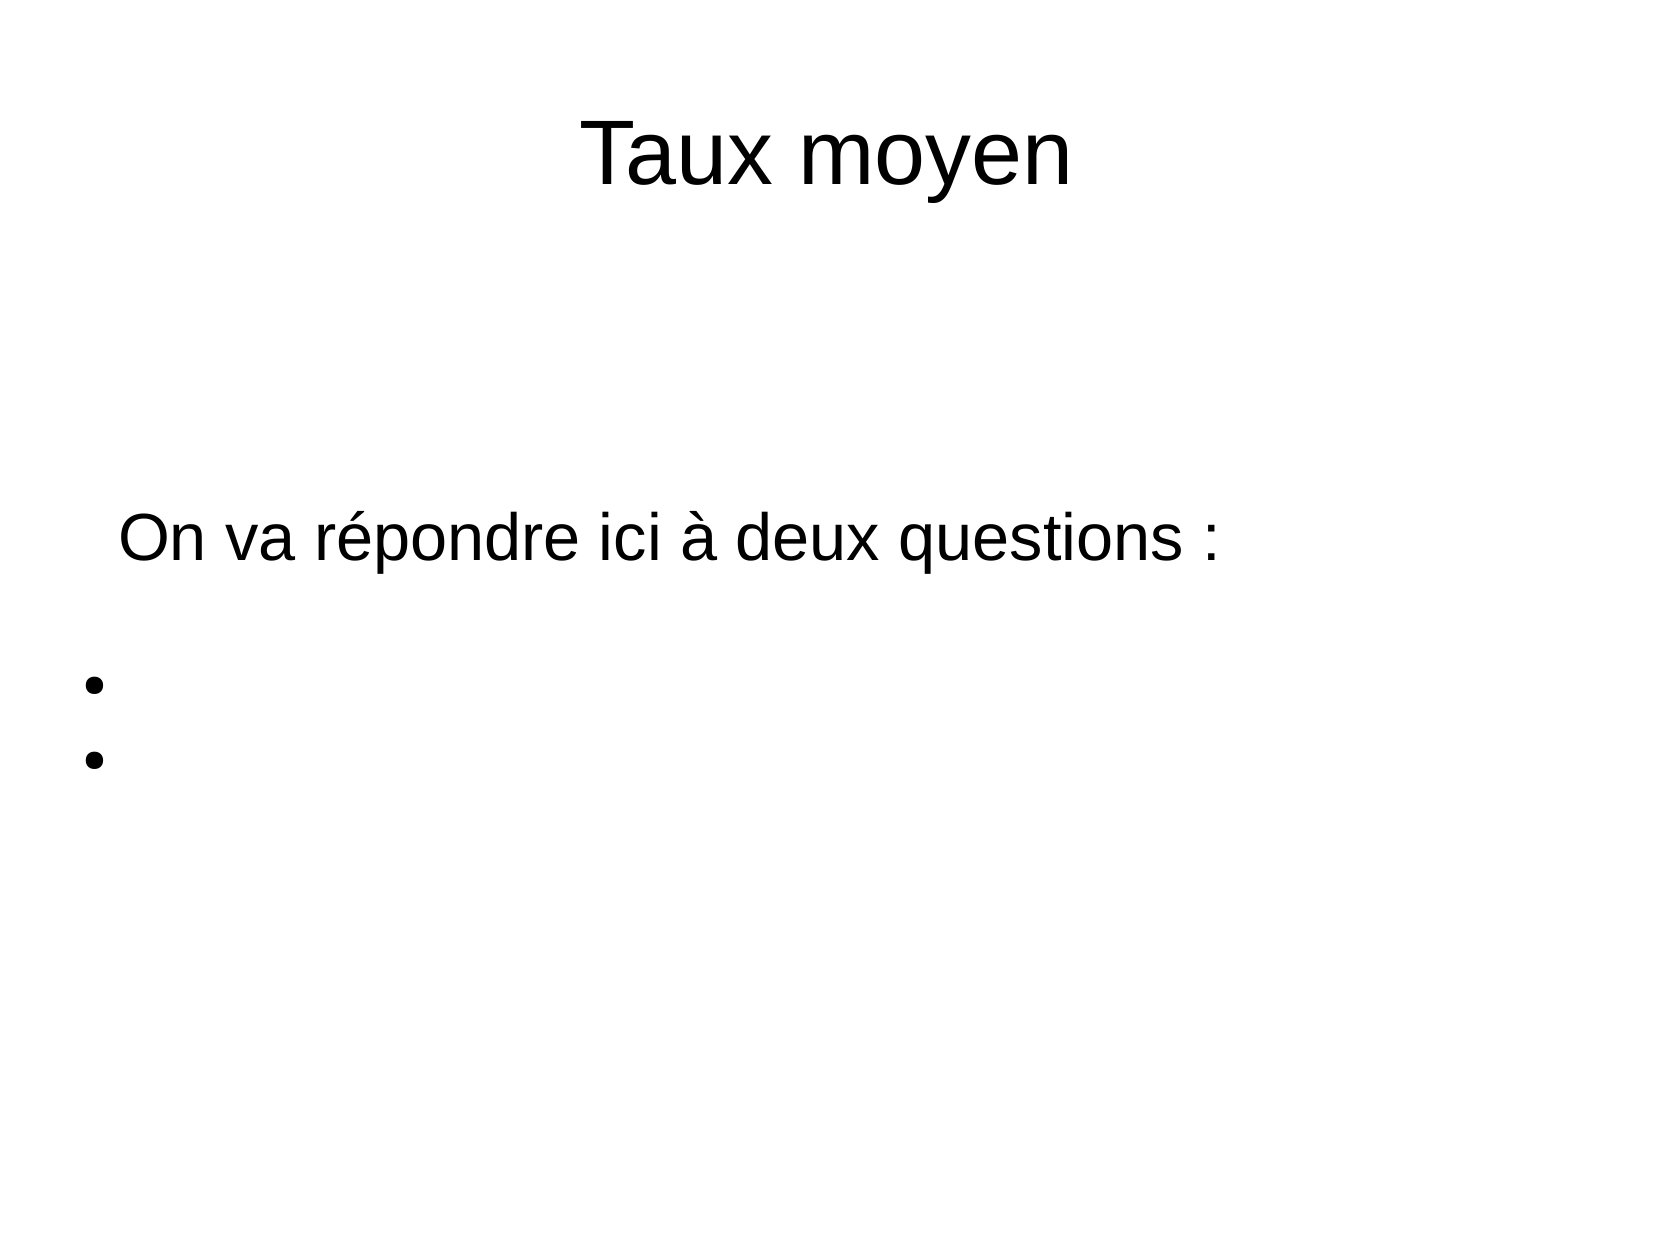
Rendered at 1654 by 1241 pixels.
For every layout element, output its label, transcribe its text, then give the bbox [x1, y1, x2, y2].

subtitle On va répondre ici à deux questions : Qu'est-ce qu'un taux moyen d'évolution? Comment le calculer ? [82, 290, 1571, 1010]
title Taux moyen [82, 49, 1571, 257]
